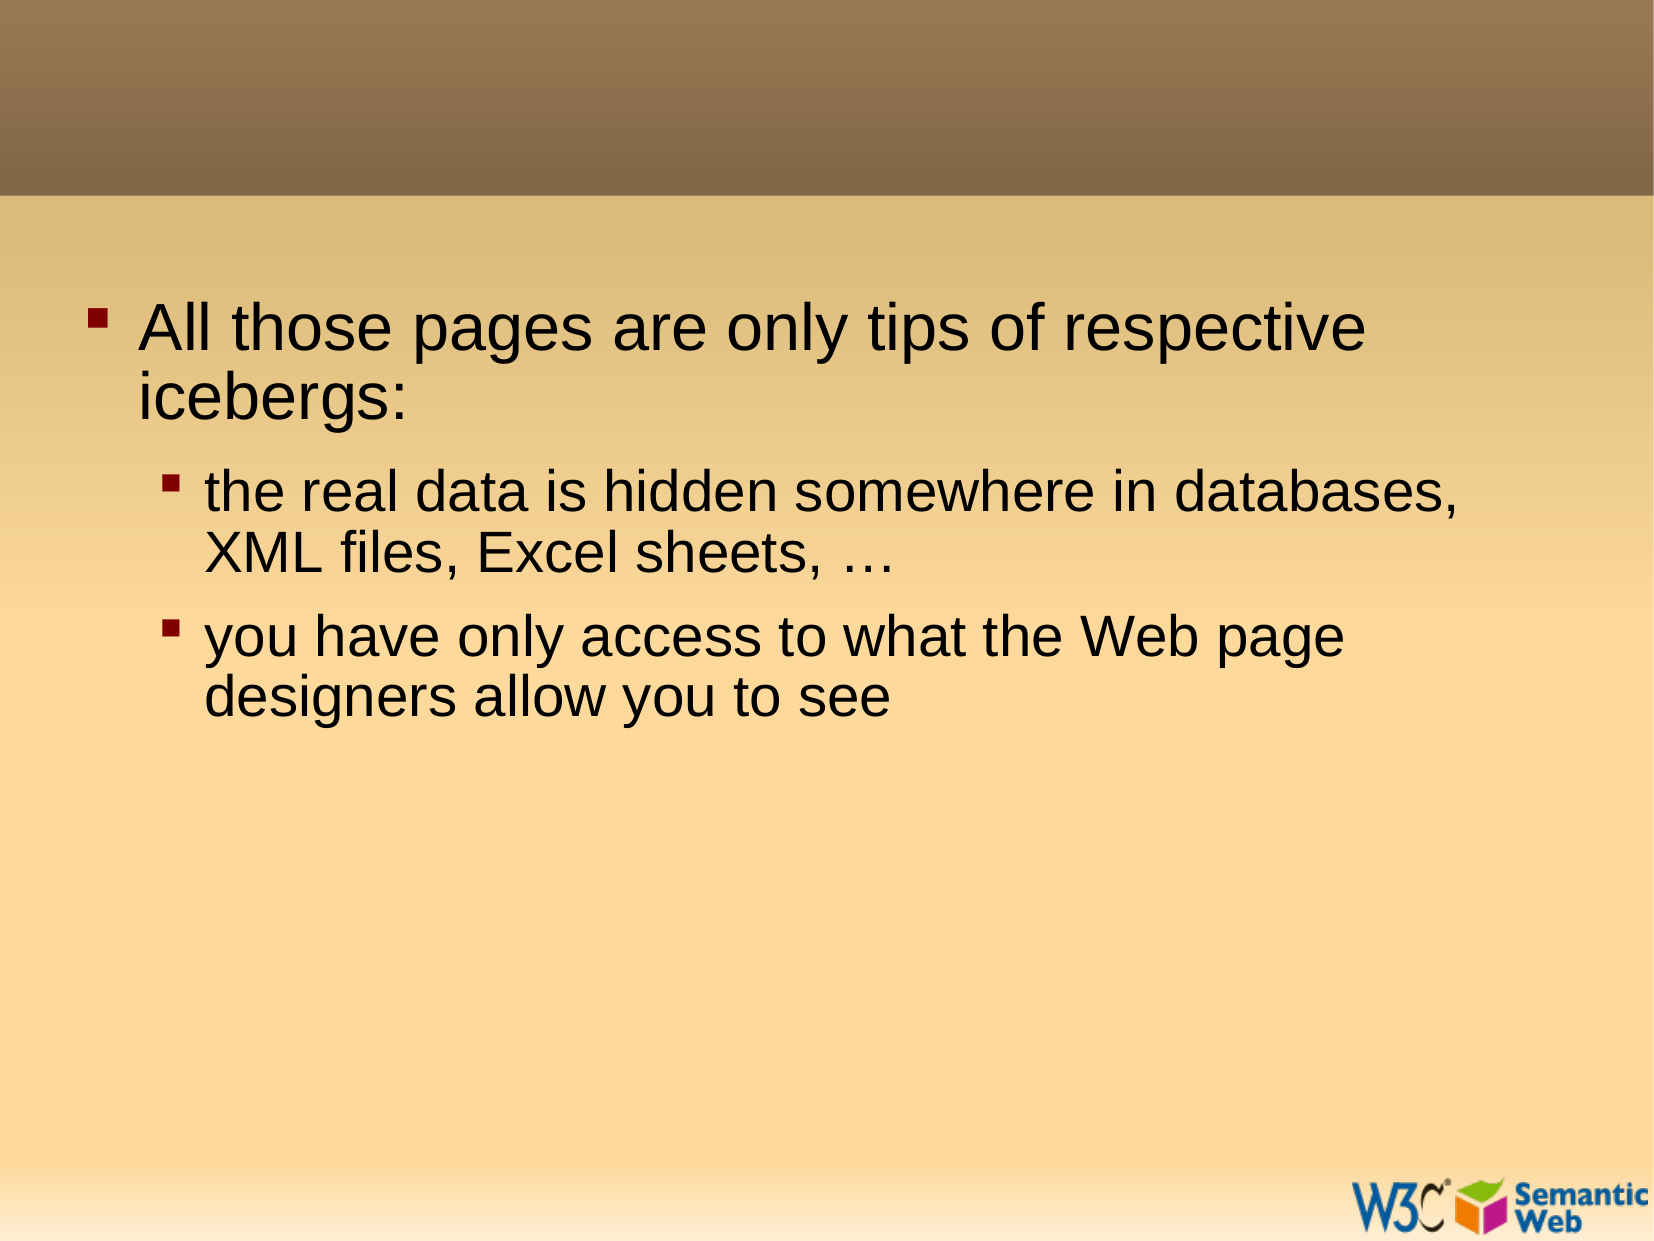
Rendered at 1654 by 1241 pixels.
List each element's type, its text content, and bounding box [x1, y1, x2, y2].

title [0, 0, 1654, 196]
list All those pages are only tips of respective icebergs: the real data is hidden somewhere in databases, XML files, Excel sheets, … you have only access to what the Web page designers allow you to see [82, 290, 1571, 1109]
picture [0, 196, 1654, 1241]
